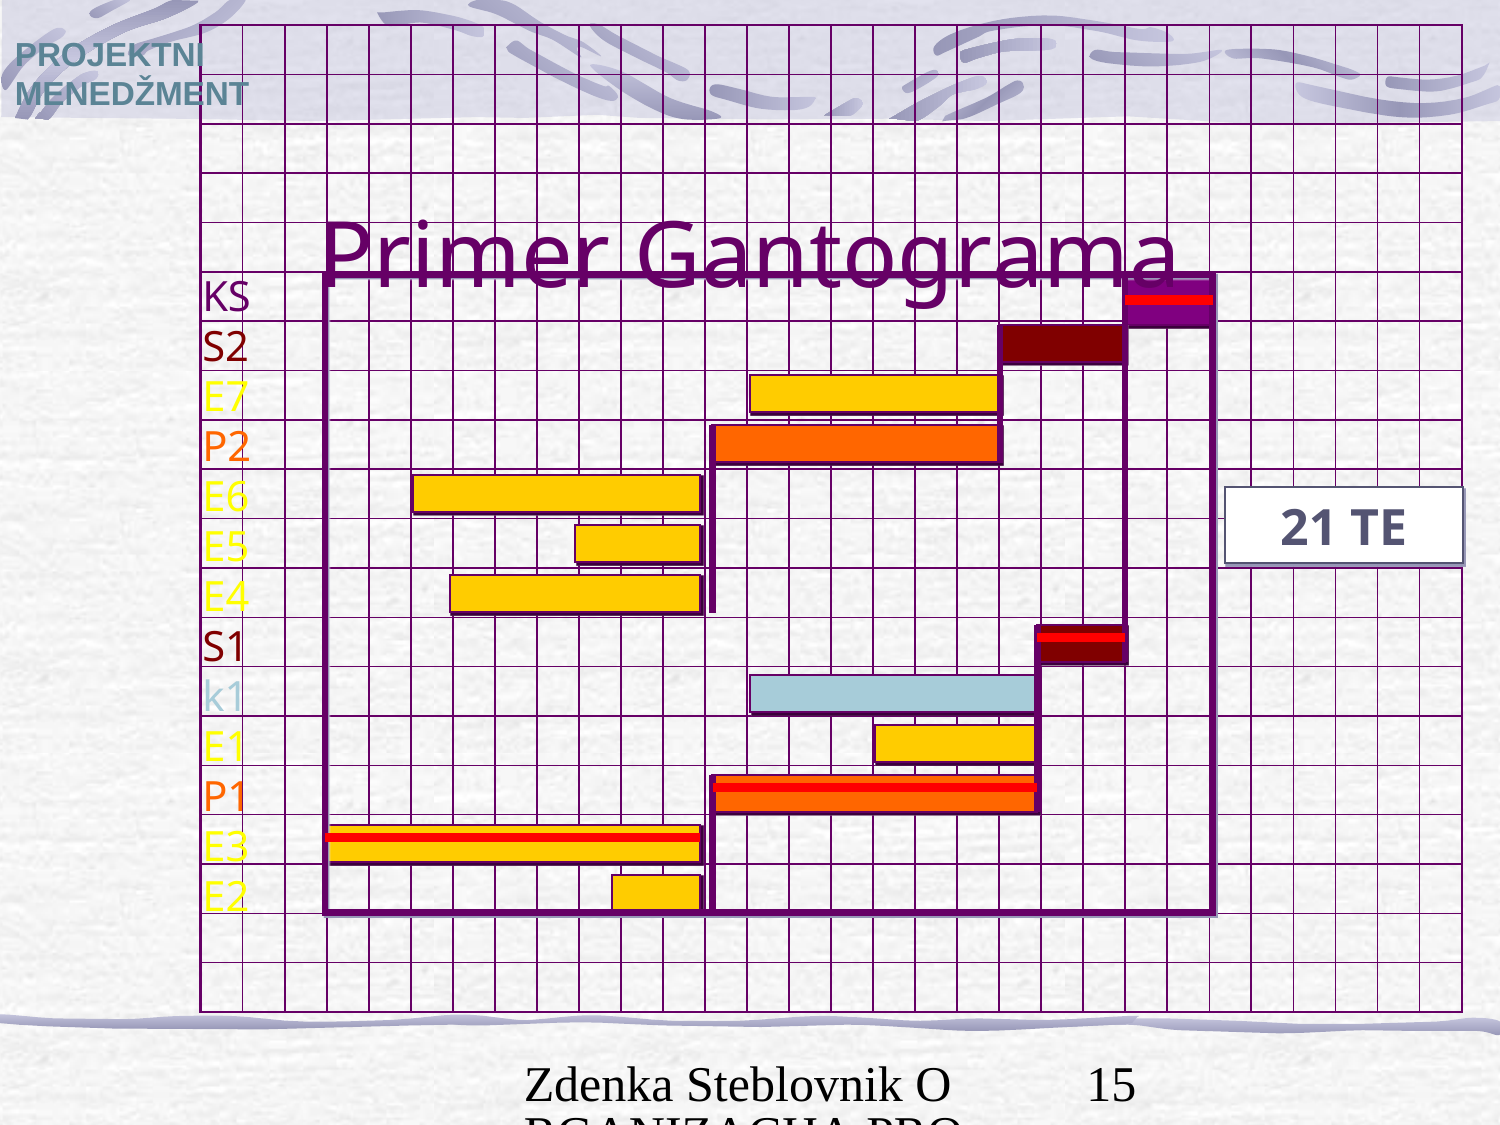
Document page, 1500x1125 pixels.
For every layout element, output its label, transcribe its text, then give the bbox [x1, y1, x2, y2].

picture [496, 918, 536, 962]
picture [370, 421, 410, 468]
picture [1168, 618, 1209, 666]
picture [832, 119, 872, 123]
text_box [331, 842, 700, 863]
picture [538, 116, 578, 123]
picture [286, 717, 322, 765]
picture [1000, 519, 1040, 567]
picture [1218, 865, 1250, 913]
picture [412, 569, 452, 617]
picture [276, 519, 284, 567]
picture [580, 618, 620, 666]
picture [454, 371, 494, 419]
picture [412, 513, 452, 518]
picture [1336, 865, 1377, 913]
picture [1084, 963, 1124, 1011]
picture [903, 1120, 915, 1125]
picture [1252, 563, 1293, 567]
picture [1252, 766, 1293, 814]
picture [276, 328, 284, 370]
picture [370, 322, 410, 370]
picture [1252, 667, 1293, 715]
picture [1128, 470, 1166, 518]
picture [1420, 174, 1461, 222]
picture [1126, 717, 1166, 765]
picture [538, 667, 578, 715]
picture [243, 963, 284, 1011]
picture [1336, 766, 1377, 814]
picture [580, 115, 620, 123]
picture [454, 618, 494, 666]
picture [1420, 322, 1461, 370]
picture [1218, 519, 1250, 567]
picture [1126, 963, 1166, 1011]
picture [538, 470, 578, 474]
picture [370, 918, 410, 962]
picture [454, 314, 494, 320]
picture [202, 963, 242, 1011]
picture [664, 766, 704, 814]
text_box [449, 574, 700, 613]
picture [1000, 569, 1040, 617]
text_box E7 [187, 379, 276, 428]
picture [1000, 667, 1034, 674]
picture [1336, 717, 1377, 765]
picture [1252, 470, 1293, 487]
picture [454, 519, 494, 567]
picture [276, 815, 284, 863]
picture [1042, 766, 1082, 814]
picture [1378, 421, 1419, 468]
picture [276, 618, 284, 666]
picture [622, 519, 662, 524]
picture [1252, 865, 1293, 913]
text_box [1041, 624, 1122, 633]
picture [331, 314, 368, 320]
picture [958, 618, 998, 666]
picture [286, 322, 322, 370]
picture [331, 569, 368, 617]
picture [1042, 470, 1082, 518]
picture [286, 421, 322, 468]
picture [286, 963, 326, 1011]
picture [832, 918, 872, 962]
picture [1294, 963, 1335, 1011]
picture [538, 918, 578, 962]
picture [1336, 963, 1377, 1011]
picture [580, 421, 620, 468]
picture [664, 371, 704, 419]
text_box [716, 792, 1038, 813]
picture [1218, 322, 1250, 370]
picture [1294, 865, 1335, 913]
picture [832, 569, 872, 617]
picture [1420, 717, 1461, 765]
picture [496, 314, 536, 320]
picture [790, 918, 830, 962]
picture [874, 569, 914, 617]
picture [1378, 815, 1419, 863]
picture [370, 865, 410, 909]
picture [1042, 314, 1082, 320]
picture [412, 667, 452, 715]
picture [454, 815, 494, 824]
text_box E3 [187, 829, 276, 878]
picture [496, 470, 536, 474]
picture [748, 766, 788, 774]
picture [1042, 963, 1082, 1011]
picture [622, 117, 662, 123]
picture [1378, 322, 1419, 370]
picture [370, 766, 410, 814]
picture [790, 569, 830, 617]
picture [916, 667, 956, 674]
picture [1420, 563, 1461, 567]
picture [916, 463, 956, 468]
picture [1084, 371, 1122, 419]
picture [832, 519, 872, 567]
picture [1252, 569, 1293, 617]
picture [916, 963, 956, 1011]
picture [454, 470, 494, 474]
picture [1252, 914, 1293, 962]
picture [1126, 667, 1166, 715]
picture [286, 470, 322, 518]
picture [580, 563, 620, 567]
picture [580, 371, 620, 419]
picture [1168, 371, 1209, 419]
picture [874, 119, 914, 123]
picture [1378, 273, 1419, 320]
picture [1000, 421, 1040, 468]
picture [412, 815, 452, 824]
picture [1388, 223, 1419, 271]
picture [916, 519, 956, 567]
picture [538, 421, 578, 468]
picture [748, 963, 788, 1011]
picture [874, 618, 914, 666]
picture [370, 618, 410, 666]
picture [1168, 119, 1209, 123]
picture [1168, 963, 1209, 1011]
picture [1252, 963, 1293, 1011]
picture [832, 322, 872, 370]
picture [454, 569, 494, 574]
picture [958, 569, 998, 617]
picture [1084, 314, 1122, 320]
picture [412, 322, 452, 370]
picture [1420, 865, 1461, 913]
picture [1218, 421, 1250, 468]
picture [286, 815, 322, 863]
text_box E1 [187, 728, 276, 778]
picture [538, 322, 578, 370]
picture [1084, 667, 1124, 715]
picture [412, 717, 452, 765]
text_box P1 [187, 778, 276, 829]
picture [0, 122, 1500, 1023]
picture [580, 519, 620, 524]
picture [748, 519, 788, 567]
picture [790, 667, 830, 674]
picture [1420, 667, 1461, 715]
picture [538, 815, 578, 824]
picture [1294, 667, 1335, 715]
picture [832, 815, 872, 863]
picture [580, 717, 620, 765]
picture [565, 1120, 585, 1125]
picture [1084, 918, 1124, 962]
picture [276, 667, 284, 715]
picture [1126, 618, 1166, 666]
picture [496, 118, 536, 123]
picture [706, 717, 746, 765]
picture [1252, 618, 1293, 666]
picture [958, 963, 998, 1011]
picture [1294, 322, 1335, 370]
picture [748, 815, 788, 863]
picture [664, 918, 704, 962]
picture [790, 766, 830, 774]
picture [1336, 667, 1377, 715]
picture [1000, 963, 1040, 1011]
picture [538, 766, 578, 814]
picture [664, 421, 704, 468]
picture [580, 470, 620, 474]
picture [832, 314, 872, 320]
picture [1168, 470, 1209, 518]
picture [496, 519, 536, 567]
picture [1294, 470, 1335, 487]
picture [716, 470, 746, 518]
picture [1294, 815, 1335, 863]
picture [622, 815, 662, 824]
picture [1388, 174, 1419, 222]
picture [412, 421, 452, 468]
picture [757, 1120, 776, 1125]
picture [706, 918, 746, 962]
picture [286, 371, 322, 419]
picture [328, 963, 368, 1011]
picture [790, 413, 830, 419]
picture [916, 618, 956, 666]
picture [454, 118, 494, 123]
picture [1042, 118, 1082, 123]
picture [276, 569, 284, 617]
picture [286, 865, 322, 913]
picture [1000, 865, 1040, 909]
picture [958, 314, 998, 320]
picture [716, 519, 746, 567]
picture [1378, 717, 1419, 765]
picture [1252, 371, 1293, 419]
picture [1126, 815, 1166, 863]
picture [958, 918, 998, 962]
picture [958, 815, 998, 863]
picture [1168, 717, 1209, 765]
picture [748, 618, 788, 666]
picture [412, 470, 452, 474]
picture [454, 717, 494, 765]
picture [1042, 717, 1082, 765]
picture [748, 667, 788, 715]
picture [496, 513, 536, 518]
text_box k1 [187, 679, 276, 728]
picture [1294, 569, 1335, 617]
picture [412, 371, 452, 419]
picture [874, 766, 914, 774]
picture [706, 421, 746, 468]
picture [1042, 667, 1082, 715]
picture [496, 371, 536, 419]
picture [622, 322, 662, 370]
picture [874, 815, 914, 863]
picture [1336, 421, 1377, 468]
picture [832, 865, 872, 909]
picture [331, 865, 368, 909]
picture [1378, 914, 1419, 962]
picture [916, 314, 956, 320]
picture [276, 766, 284, 814]
picture [1168, 918, 1209, 962]
text_box [712, 424, 997, 463]
picture [276, 865, 284, 913]
picture [1042, 421, 1082, 468]
picture [1042, 865, 1082, 909]
picture [1294, 314, 1335, 320]
picture [496, 322, 536, 370]
picture [580, 314, 620, 320]
picture [1084, 618, 1122, 624]
picture [1336, 563, 1377, 567]
picture [1000, 717, 1034, 724]
picture [454, 322, 494, 370]
picture [874, 963, 914, 1011]
picture [580, 322, 620, 370]
picture [331, 421, 368, 468]
picture [289, 314, 322, 320]
picture [538, 513, 578, 518]
picture [622, 569, 662, 574]
picture [1420, 223, 1461, 271]
picture [331, 322, 368, 370]
picture [790, 314, 830, 320]
picture [1378, 569, 1419, 617]
picture [716, 463, 746, 468]
picture [874, 470, 914, 518]
picture [1126, 865, 1166, 909]
picture [1168, 569, 1209, 617]
picture [370, 470, 410, 518]
picture [1420, 470, 1461, 487]
picture [1420, 815, 1461, 863]
picture [0, 1023, 1500, 1125]
picture [664, 314, 704, 320]
picture [1000, 314, 1040, 320]
picture [1420, 963, 1461, 1011]
picture [412, 314, 452, 320]
picture [370, 371, 410, 419]
picture [496, 865, 536, 909]
picture [874, 865, 914, 909]
text_box KS [276, 314, 289, 328]
picture [286, 569, 322, 617]
picture [958, 865, 998, 909]
text_box 21 TE [1224, 487, 1463, 563]
picture [276, 717, 284, 765]
picture [706, 119, 746, 123]
picture [1378, 371, 1419, 419]
picture [706, 667, 746, 715]
picture [412, 865, 452, 909]
picture [790, 470, 830, 518]
picture [916, 322, 956, 370]
picture [622, 865, 662, 874]
picture [454, 963, 494, 1011]
picture [370, 119, 410, 123]
picture [538, 519, 578, 567]
picture [1336, 618, 1377, 666]
picture [1336, 314, 1377, 320]
picture [1336, 815, 1377, 863]
picture [790, 815, 830, 863]
picture [1294, 421, 1335, 468]
picture [1252, 322, 1293, 370]
picture [832, 963, 872, 1011]
picture [580, 667, 620, 715]
picture [454, 421, 494, 468]
picture [454, 513, 494, 518]
picture [1126, 766, 1166, 814]
picture [958, 519, 998, 567]
picture [664, 322, 704, 370]
picture [412, 118, 452, 123]
picture [1378, 470, 1419, 487]
picture [832, 618, 872, 666]
picture [1294, 371, 1335, 419]
picture [370, 963, 410, 1011]
picture [1084, 421, 1122, 468]
picture [832, 470, 872, 518]
picture [1210, 963, 1250, 1011]
picture [790, 519, 830, 567]
picture [1084, 766, 1124, 814]
picture [874, 667, 914, 674]
picture [1128, 569, 1166, 617]
picture [790, 963, 830, 1011]
picture [370, 717, 410, 765]
picture [1084, 519, 1122, 567]
picture [496, 618, 536, 666]
picture [664, 963, 704, 1011]
picture [748, 322, 788, 370]
text_box [716, 774, 1034, 783]
picture [1252, 717, 1293, 765]
picture [716, 865, 746, 909]
picture [748, 717, 788, 765]
picture [276, 421, 284, 468]
picture [832, 717, 872, 765]
picture [958, 322, 998, 370]
picture [538, 963, 578, 1011]
picture [664, 519, 704, 567]
picture [664, 865, 704, 909]
picture [1126, 918, 1166, 962]
picture [1218, 618, 1250, 666]
text_box [575, 524, 700, 563]
picture [790, 865, 830, 909]
picture [1378, 963, 1419, 1011]
picture [664, 717, 704, 765]
picture [874, 413, 914, 419]
picture [580, 918, 620, 962]
picture [706, 314, 746, 320]
picture [496, 766, 536, 814]
picture [533, 1120, 545, 1125]
picture [1218, 717, 1250, 765]
picture [832, 463, 872, 468]
picture [706, 618, 746, 666]
picture [1336, 470, 1377, 487]
picture [1042, 569, 1082, 617]
picture [496, 717, 536, 765]
picture [664, 569, 704, 617]
picture [706, 963, 746, 1011]
picture [622, 667, 662, 715]
picture [748, 865, 788, 909]
picture [1420, 766, 1461, 814]
picture [622, 513, 662, 518]
picture [1420, 371, 1461, 419]
picture [790, 463, 830, 468]
picture [790, 717, 830, 765]
picture [331, 371, 368, 419]
text_box [749, 374, 997, 413]
picture [580, 963, 620, 1011]
picture [331, 815, 368, 824]
picture [1042, 363, 1082, 370]
picture [706, 569, 746, 617]
title Primer Gantograma [112, 125, 1388, 314]
picture [874, 463, 914, 468]
picture [916, 413, 956, 419]
picture [687, 1120, 702, 1125]
picture [1336, 569, 1377, 617]
picture [243, 914, 284, 962]
picture [1420, 618, 1461, 666]
picture [538, 613, 578, 617]
text_box [750, 674, 1034, 713]
picture [916, 865, 956, 909]
picture [1336, 322, 1377, 370]
picture [1378, 618, 1419, 666]
picture [1084, 717, 1124, 765]
picture [1420, 273, 1461, 320]
picture [1294, 766, 1335, 814]
picture [916, 766, 956, 774]
picture [832, 667, 872, 674]
picture [706, 371, 746, 419]
picture [1294, 717, 1335, 765]
picture [538, 314, 578, 320]
picture [1336, 371, 1377, 419]
picture [1042, 618, 1082, 624]
picture [412, 519, 452, 567]
picture [412, 766, 452, 814]
picture [1294, 563, 1335, 567]
picture [1218, 667, 1250, 715]
picture [370, 314, 410, 320]
picture [286, 618, 322, 666]
picture [1084, 865, 1124, 909]
picture [664, 470, 704, 518]
picture [790, 618, 830, 666]
picture [958, 766, 998, 774]
picture [1042, 918, 1082, 962]
picture [331, 766, 368, 814]
text_box PROJEKTNI MENEDŽMENT [0, 24, 275, 126]
picture [331, 667, 368, 715]
picture [1003, 371, 1040, 419]
picture [716, 815, 746, 863]
picture [454, 766, 494, 814]
picture [276, 371, 284, 419]
picture [331, 717, 368, 765]
picture [1168, 865, 1209, 909]
picture [370, 815, 410, 824]
picture [1218, 470, 1250, 518]
picture [958, 717, 998, 724]
picture [580, 766, 620, 814]
picture [538, 865, 578, 909]
picture [622, 613, 662, 617]
picture [748, 918, 788, 962]
picture [580, 569, 620, 574]
picture [370, 569, 410, 617]
picture [580, 613, 620, 617]
picture [276, 470, 284, 518]
picture [706, 766, 746, 814]
picture [328, 918, 368, 962]
picture [916, 918, 956, 962]
text_box E5 [187, 529, 276, 578]
picture [1168, 667, 1209, 715]
text_box [1128, 314, 1209, 325]
picture [454, 865, 494, 909]
picture [454, 667, 494, 715]
picture [1000, 918, 1040, 962]
text_box [874, 724, 1034, 763]
picture [1000, 815, 1040, 863]
picture [1218, 815, 1250, 863]
picture [1378, 667, 1419, 715]
picture [370, 519, 410, 567]
picture [1218, 314, 1250, 320]
picture [622, 618, 662, 666]
picture [1388, 125, 1419, 172]
picture [1252, 314, 1293, 320]
picture [1084, 470, 1122, 518]
picture [958, 413, 997, 419]
picture [664, 667, 704, 715]
picture [958, 463, 998, 468]
picture [1084, 815, 1124, 863]
picture [876, 1120, 886, 1125]
picture [1168, 766, 1209, 814]
picture [1420, 569, 1461, 617]
picture [958, 470, 998, 518]
picture [874, 717, 914, 724]
picture [412, 618, 452, 666]
picture [874, 918, 914, 962]
picture [664, 119, 704, 123]
picture [664, 618, 704, 666]
picture [622, 918, 662, 962]
picture [412, 918, 452, 962]
picture [454, 918, 494, 962]
picture [1042, 815, 1082, 863]
picture [1218, 569, 1250, 617]
picture [622, 371, 662, 419]
text_box [331, 824, 700, 833]
picture [748, 314, 788, 320]
picture [622, 314, 662, 320]
picture [1378, 766, 1419, 814]
picture [622, 963, 662, 1011]
picture [1378, 865, 1419, 913]
picture [331, 519, 368, 567]
picture [1420, 421, 1461, 468]
picture [874, 519, 914, 567]
picture [1420, 125, 1461, 172]
picture [1126, 117, 1166, 123]
text_box E6 [187, 478, 276, 529]
text_box [1041, 642, 1126, 663]
picture [1128, 371, 1166, 419]
picture [958, 667, 998, 674]
picture [496, 667, 536, 715]
picture [1168, 325, 1209, 370]
picture [790, 322, 830, 370]
picture [748, 569, 788, 617]
picture [748, 371, 788, 419]
picture [454, 613, 494, 617]
picture [370, 667, 410, 715]
picture [580, 865, 620, 909]
picture [496, 963, 536, 1011]
picture [331, 618, 368, 666]
picture [1218, 371, 1250, 419]
picture [1128, 421, 1166, 468]
picture [936, 1120, 954, 1125]
text_box E2 [187, 878, 276, 928]
text_box [612, 874, 700, 909]
picture [1128, 519, 1166, 567]
picture [1000, 618, 1040, 666]
picture [1378, 563, 1419, 567]
text_box [412, 474, 700, 513]
picture [202, 928, 242, 962]
picture [916, 815, 956, 863]
picture [622, 563, 662, 567]
picture [538, 569, 578, 574]
picture [538, 717, 578, 765]
picture [622, 421, 662, 468]
picture [874, 314, 914, 320]
picture [580, 815, 620, 824]
picture [1084, 117, 1124, 123]
picture [1168, 421, 1209, 468]
picture [916, 717, 956, 724]
picture [1252, 815, 1293, 863]
picture [331, 470, 368, 518]
picture [832, 413, 872, 419]
picture [748, 470, 788, 518]
picture [412, 963, 452, 1011]
text_box P2 [187, 428, 276, 478]
picture [1128, 325, 1166, 370]
picture [1084, 569, 1122, 617]
picture [664, 815, 704, 863]
picture [832, 766, 872, 774]
picture [1252, 421, 1293, 468]
picture [1084, 363, 1122, 370]
picture [916, 569, 956, 617]
picture [916, 470, 956, 518]
picture [538, 618, 578, 666]
picture [580, 513, 620, 518]
text_box S2 [187, 314, 276, 379]
picture [1294, 618, 1335, 666]
picture [1000, 766, 1034, 774]
picture [706, 322, 746, 370]
picture [1042, 371, 1082, 419]
picture [538, 371, 578, 419]
picture [1420, 914, 1461, 962]
text_box [1003, 324, 1122, 363]
picture [496, 815, 536, 824]
picture [496, 613, 536, 617]
picture [1003, 363, 1040, 370]
text_box E4 [187, 578, 276, 628]
picture [622, 470, 662, 474]
picture [1218, 766, 1250, 814]
picture [748, 463, 788, 468]
picture [496, 421, 536, 468]
picture [874, 322, 914, 370]
picture [1168, 815, 1209, 863]
picture [1042, 519, 1082, 567]
picture [1336, 914, 1377, 962]
picture [1168, 519, 1209, 567]
picture [286, 667, 322, 715]
picture [622, 766, 662, 814]
text_box S1 [187, 628, 276, 679]
picture [1000, 470, 1040, 518]
picture [286, 914, 326, 962]
picture [496, 569, 536, 574]
picture [622, 717, 662, 765]
picture [1294, 914, 1335, 962]
picture [1210, 914, 1250, 962]
picture [286, 766, 322, 814]
picture [286, 519, 322, 567]
